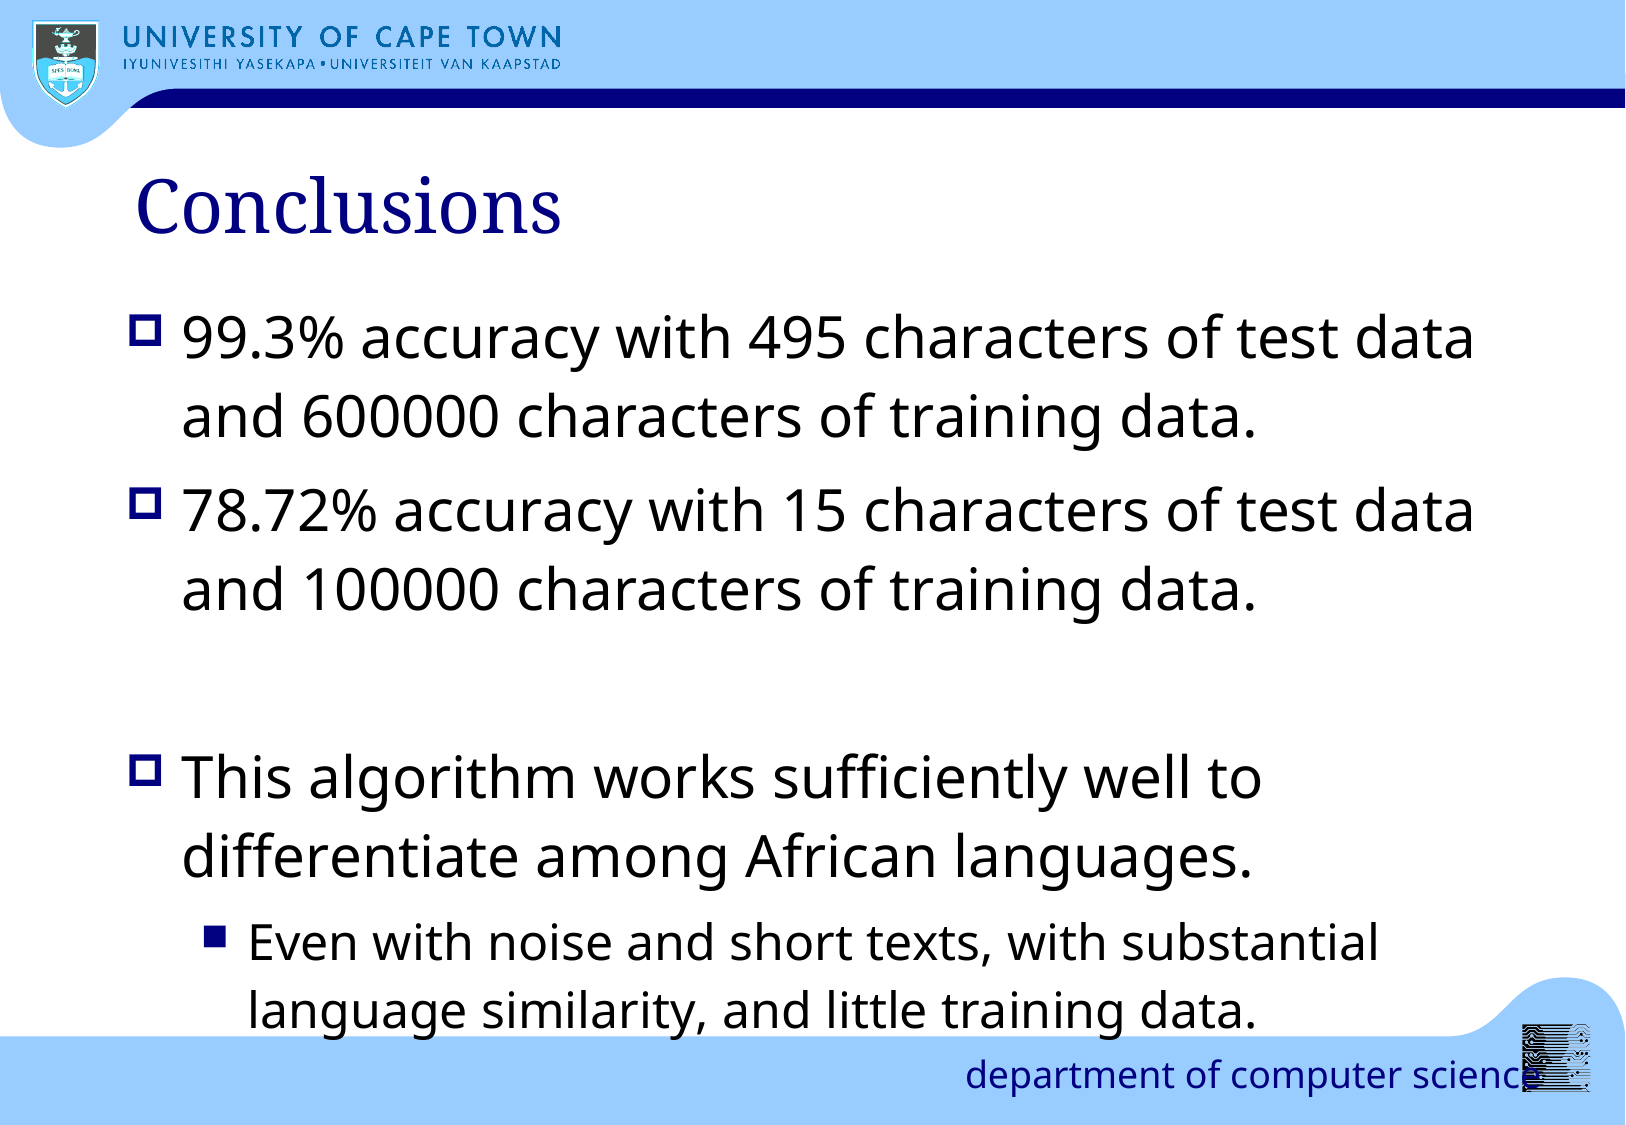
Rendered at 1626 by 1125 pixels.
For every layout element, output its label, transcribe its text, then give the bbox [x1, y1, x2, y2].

picture [1526, 1070, 1536, 1076]
list 99.3% accuracy with 495 characters of test data and 600000 characters of training data. 78.72% accuracy with 15 characters of test data and 100000 characters of training data. This algorithm works sufficiently well to differentiate among African languages. Even with noise and short texts, with substantial language similarity, and little training data. [125, 296, 1570, 1055]
picture [120, 23, 563, 71]
title Conclusions [134, 140, 1571, 268]
picture [1522, 1024, 1591, 1092]
